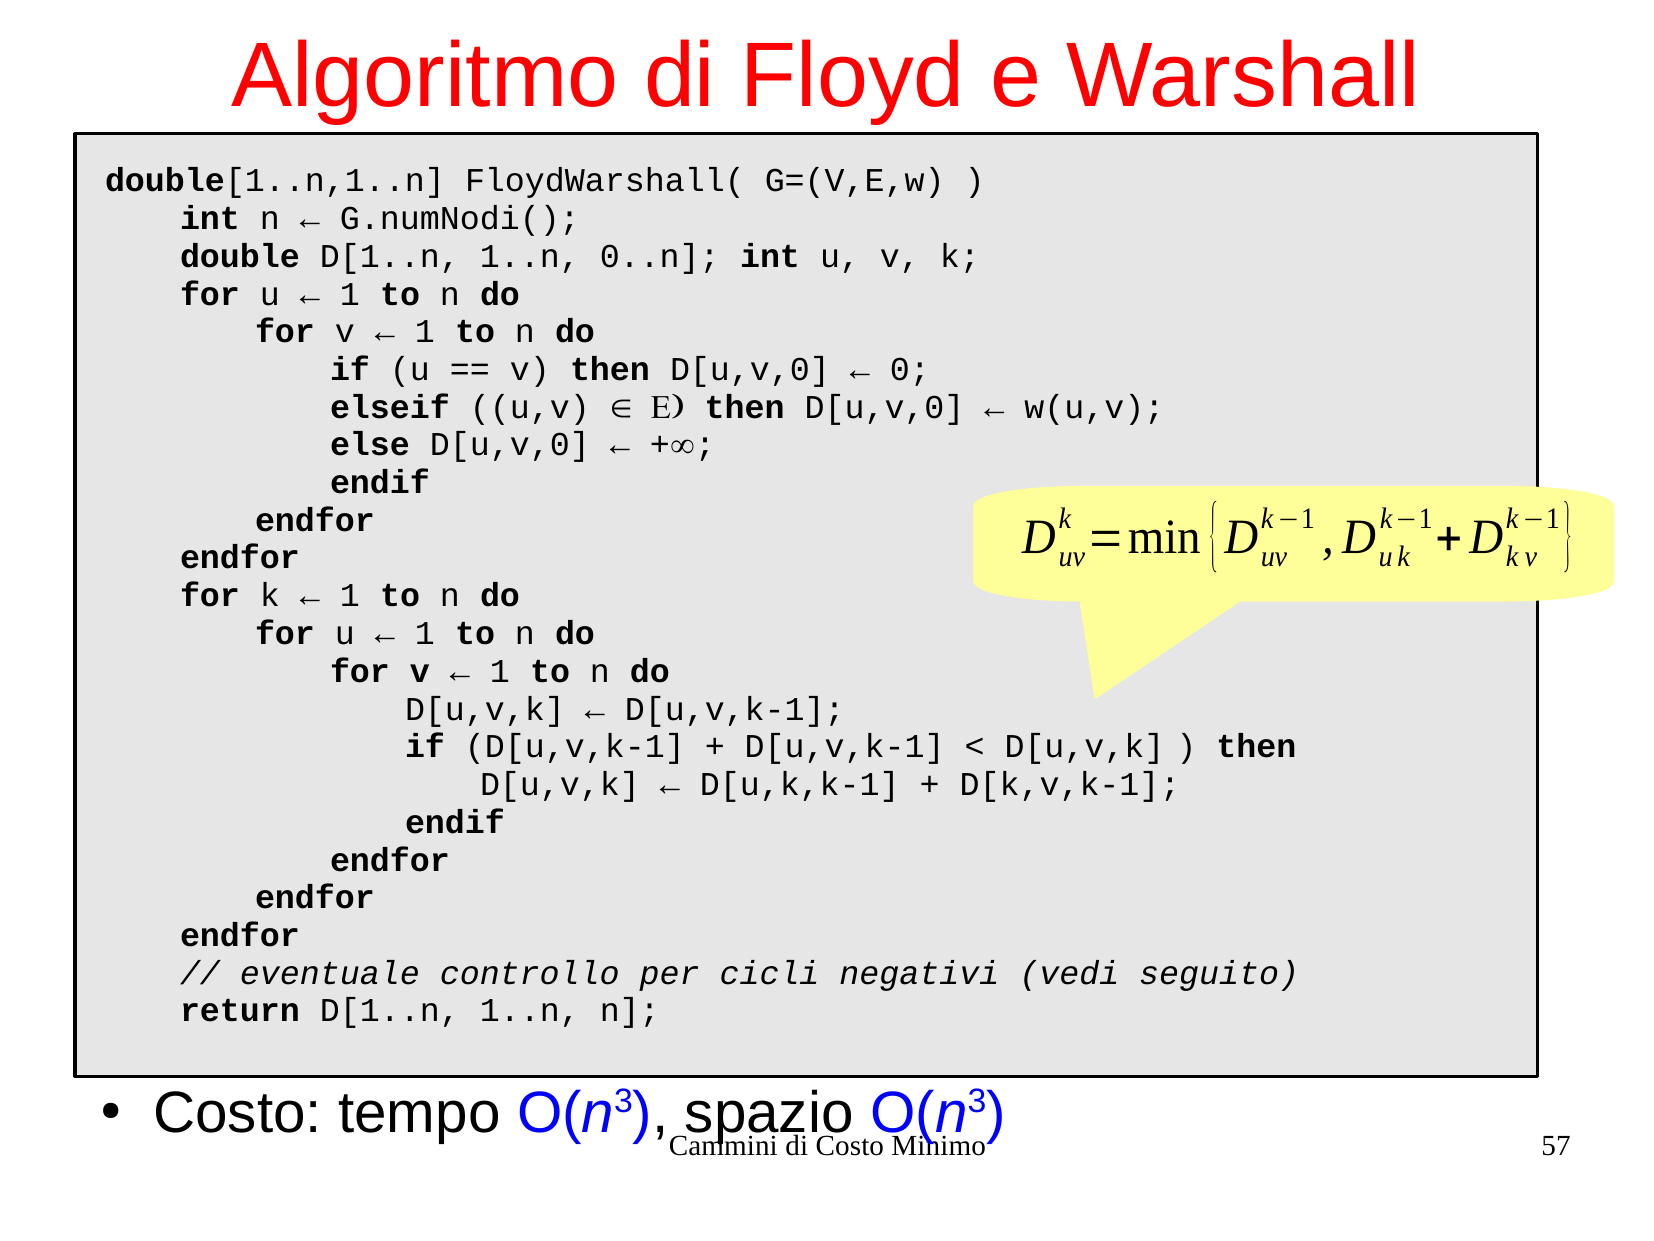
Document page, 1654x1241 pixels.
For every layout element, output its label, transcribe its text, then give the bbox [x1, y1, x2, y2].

title Algoritmo di Floyd e Warshall [82, 0, 1571, 151]
list Costo: tempo O(n3), spazio O(n3) [82, 1079, 1571, 1230]
chart [1012, 499, 1580, 576]
text_box double[1..n,1..n] FloydWarshall( G=(V,E,w) ) int n ← G.numNodi(); double D[1..n, 1..n, 0..n]; int u, v, k; for u ← 1 to n do for v ← 1 to n do if (u == v) then D[u,v,0] ← 0; elseif ((u,v)  E) then D[u,v,0] ← w(u,v); else D[u,v,0] ← +; endif endfor endfor for k ← 1 to n do for u ← 1 to n do for v ← 1 to n do D[u,v,k] ← D[u,v,k-1]; if (D[u,v,k-1] + D[u,v,k-1] < D[u,v,k] ) then D[u,v,k] ← D[u,k,k-1] + D[k,v,k-1]; endif endfor endfor endfor // eventuale controllo per cicli negativi (vedi seguito) return D[1..n, 1..n, n]; [75, 133, 1538, 1077]
text_box [974, 487, 1613, 697]
